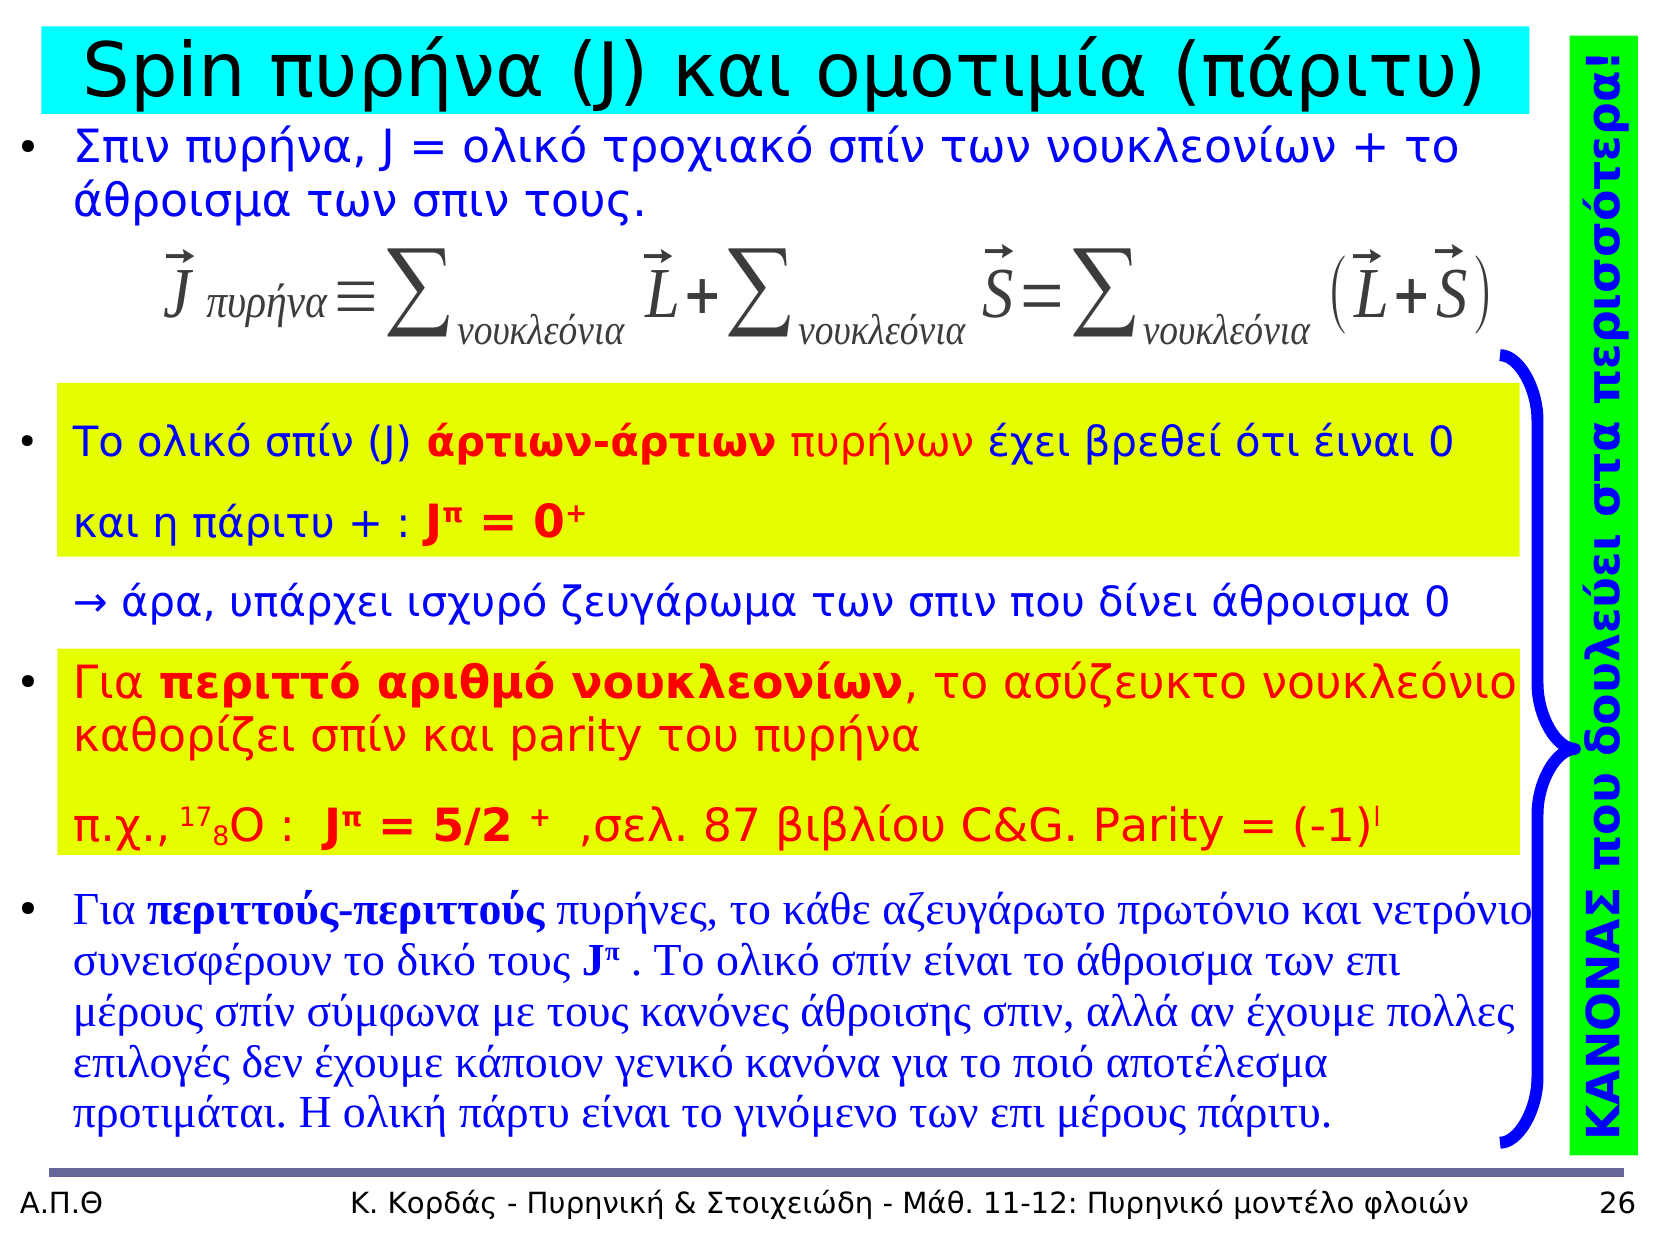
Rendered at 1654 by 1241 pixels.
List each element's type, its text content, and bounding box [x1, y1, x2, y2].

title Spin πυρήνα (J) και ομοτιμία (πάριτυ) [41, 26, 1530, 114]
chart [147, 241, 1513, 355]
list Σπιν πυρήνα, J = ολικό τροχιακό σπίν των νουκλεονίων + το άθροισμα των σπιν τους. To ολικό σπίν (J) άρτιων-άρτιων πυρήνων έχει βρεθεί ότι έιναι 0 και η πάριτυ + : Jπ = 0+ → άρα, υπάρχει ισχυρό ζευγάρωμα των σπιν που δίνει άθροισμα 0 Για περιττό αριθμό νουκλεονίων, το ασύζευκτο νουκλεόνιο καθορίζει σπίν και parity του πυρήνα π.χ., 178Ο : Jπ = 5/2 + ,σελ. 87 βιβλίου C&G. Parity = (-1)l Για περιττούς-περιττούς πυρήνες, το κάθε αζευγάρωτο πρωτόνιο και νετρόνιο συνεισφέρουν το δικό τους Jπ . Το ολικό σπίν είναι το άθροισμα των επι μέρους σπίν σύμφωνα με τους κανόνες άθροισης σπιν, αλλά αν έχουμε πολλες επιλογές δεν έχουμε κάποιον γενικό κανόνα για το ποιό αποτέλεσμα προτιμάται. Η ολική πάρτυ είναι το γινόμενο των επι μέρους πάριτυ. [2, 120, 1536, 1156]
text_box ΚΑΝΟΝΑΣ που δουλεύει στα περισσότερα! [1569, 35, 1638, 1156]
